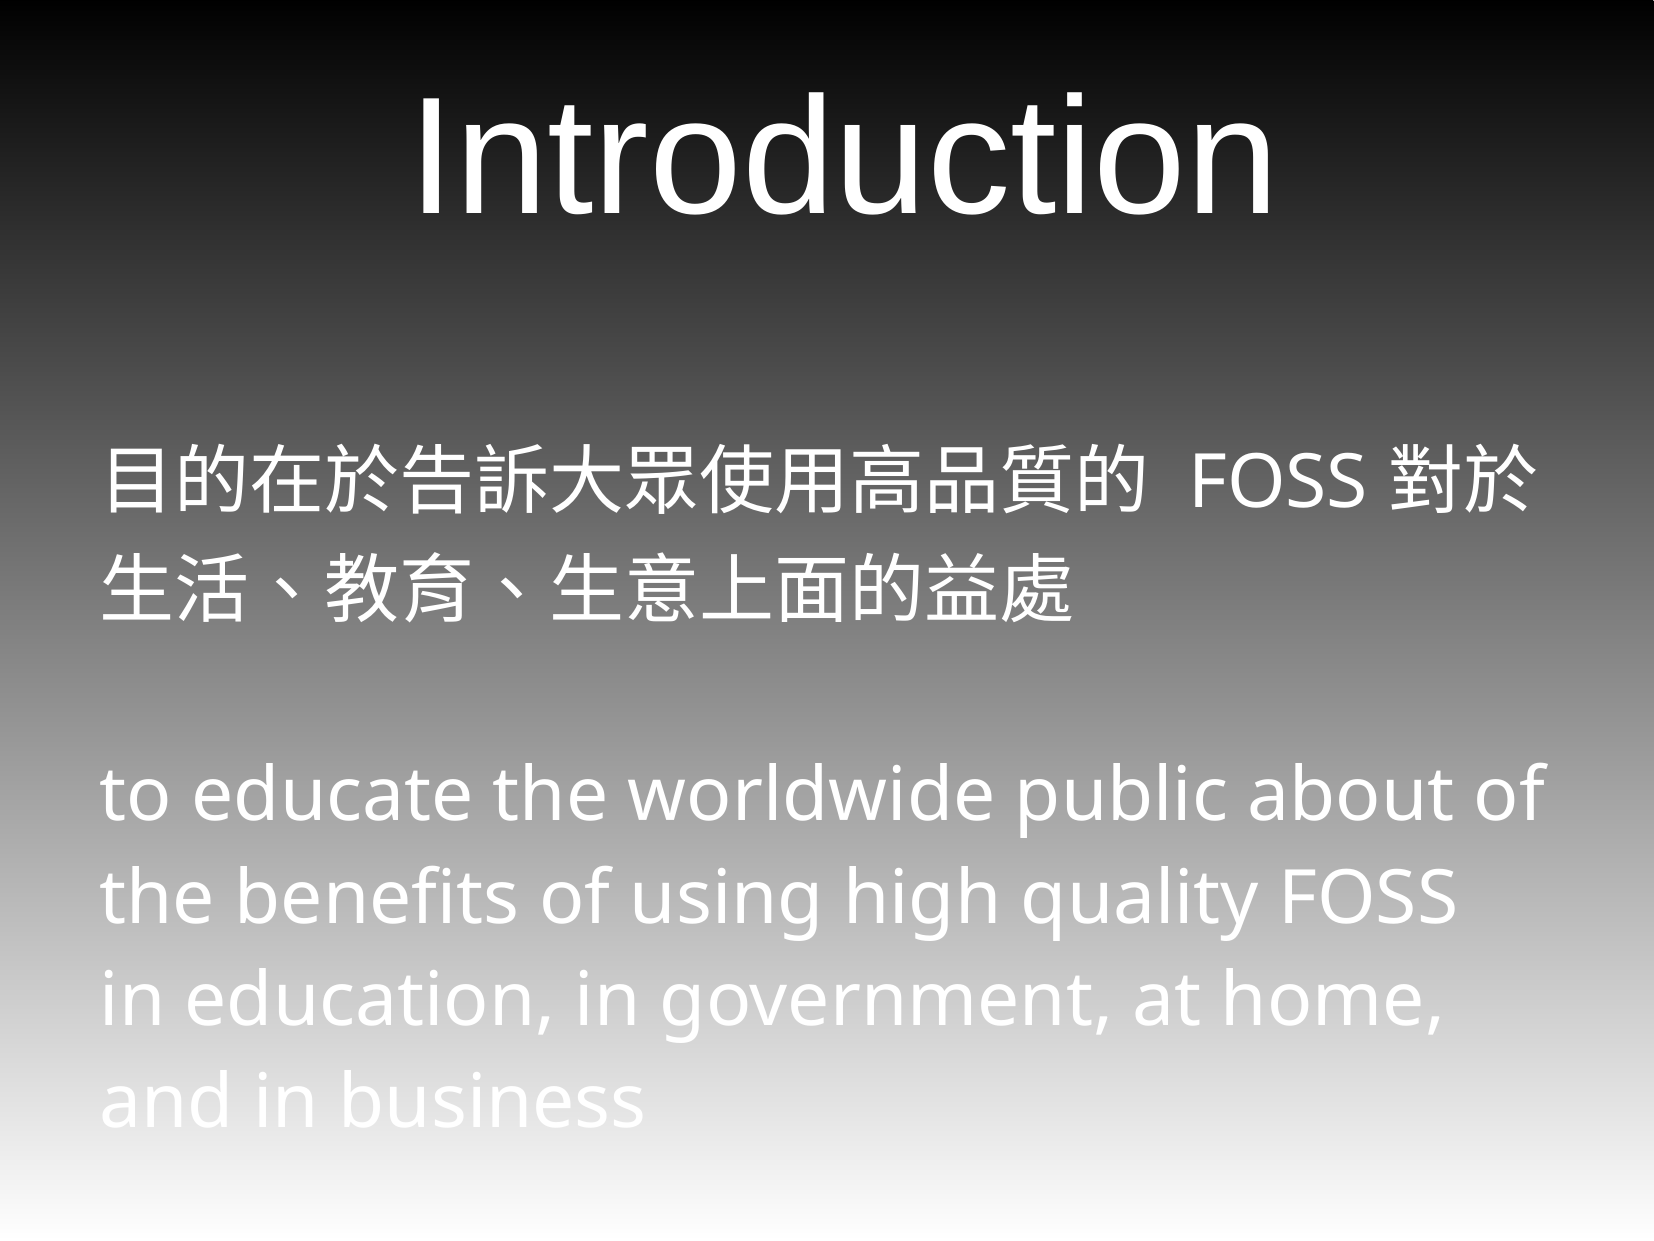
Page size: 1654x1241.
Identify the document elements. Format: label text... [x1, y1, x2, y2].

title Introduction [383, 59, 1306, 252]
text_box 目的在於告訴大眾使用高品質的 FOSS對於 生活、教育、生意上面的益處 to educate the worldwide public about of the benefits of using high quality FOSS in education, in government, at home, and in business [84, 413, 1615, 1012]
